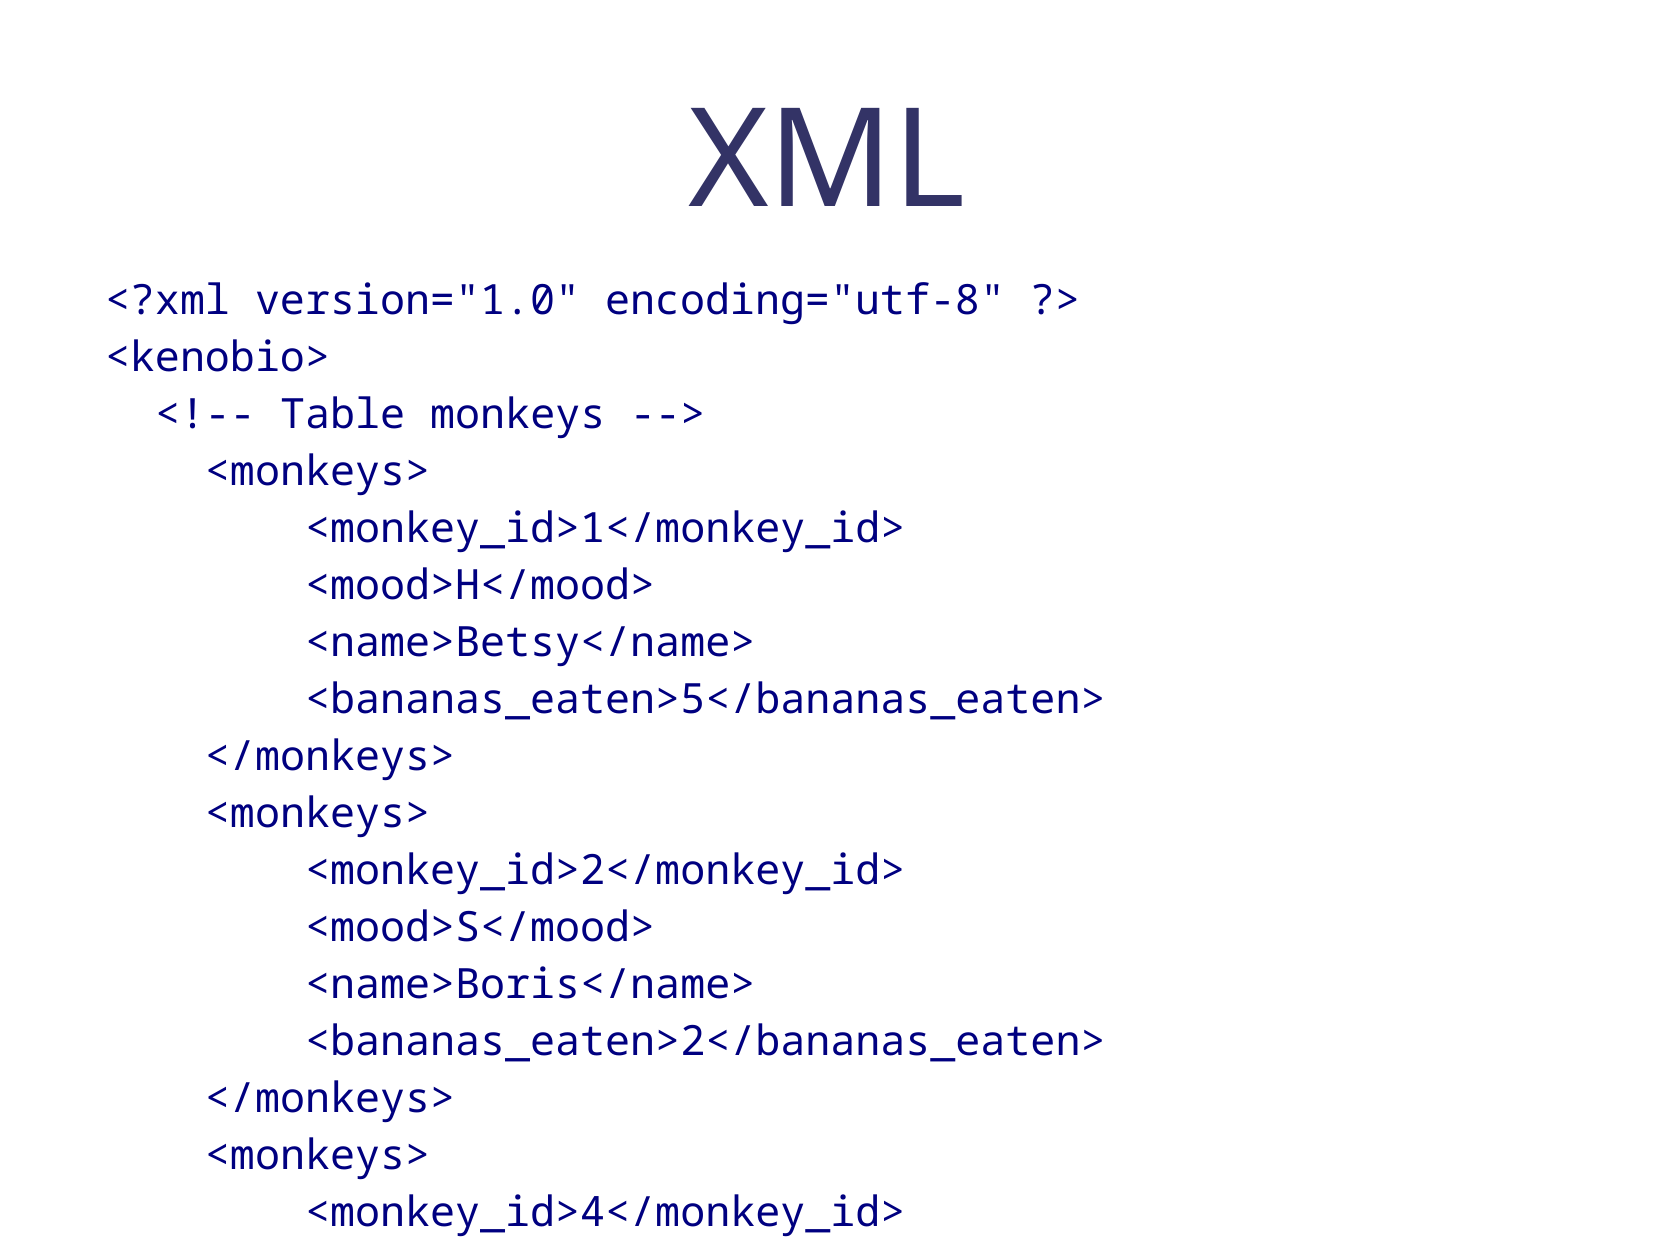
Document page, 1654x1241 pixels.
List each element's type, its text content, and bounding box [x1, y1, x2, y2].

title XML [82, 56, 1571, 250]
text_box <?xml version="1.0" encoding="utf-8" ?> <kenobio> <!-- Table monkeys --> <monkeys> <monkey_id>1</monkey_id> <mood>H</mood> <name>Betsy</name> <bananas_eaten>5</bananas_eaten> </monkeys> <monkeys> <monkey_id>2</monkey_id> <mood>S</mood> <name>Boris</name> <bananas_eaten>2</bananas_eaten> </monkeys> <monkeys> <monkey_id>4</monkey_id> <mood>H</mood> <name>Miss M</name> <bananas_eaten>9</bananas_eaten> </monkeys> [90, 262, 1654, 1241]
